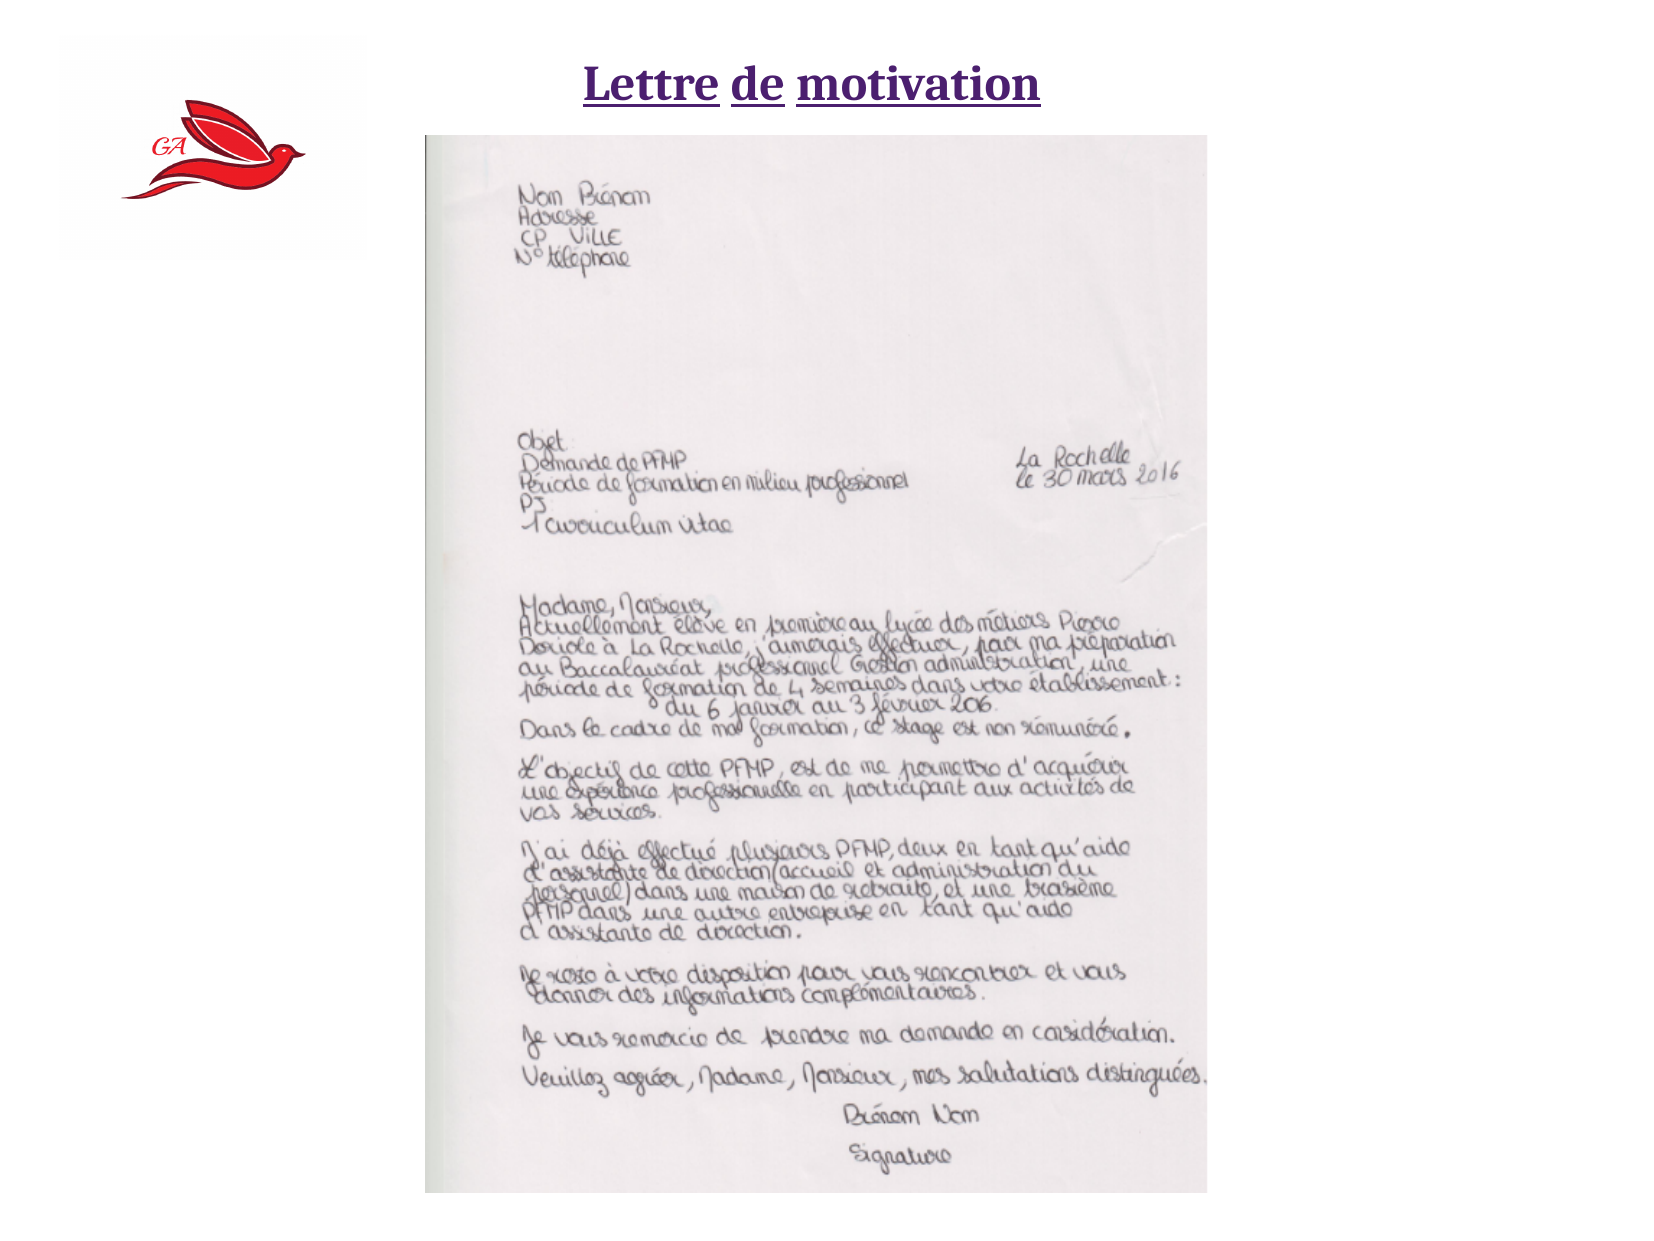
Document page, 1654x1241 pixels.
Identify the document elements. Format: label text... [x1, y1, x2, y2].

text_box Lettre de motivation [484, 44, 1140, 124]
picture [59, 35, 367, 260]
title Lettre de motivation [367, 44, 1583, 137]
picture [425, 135, 1229, 1193]
text_box [367, 35, 1548, 130]
